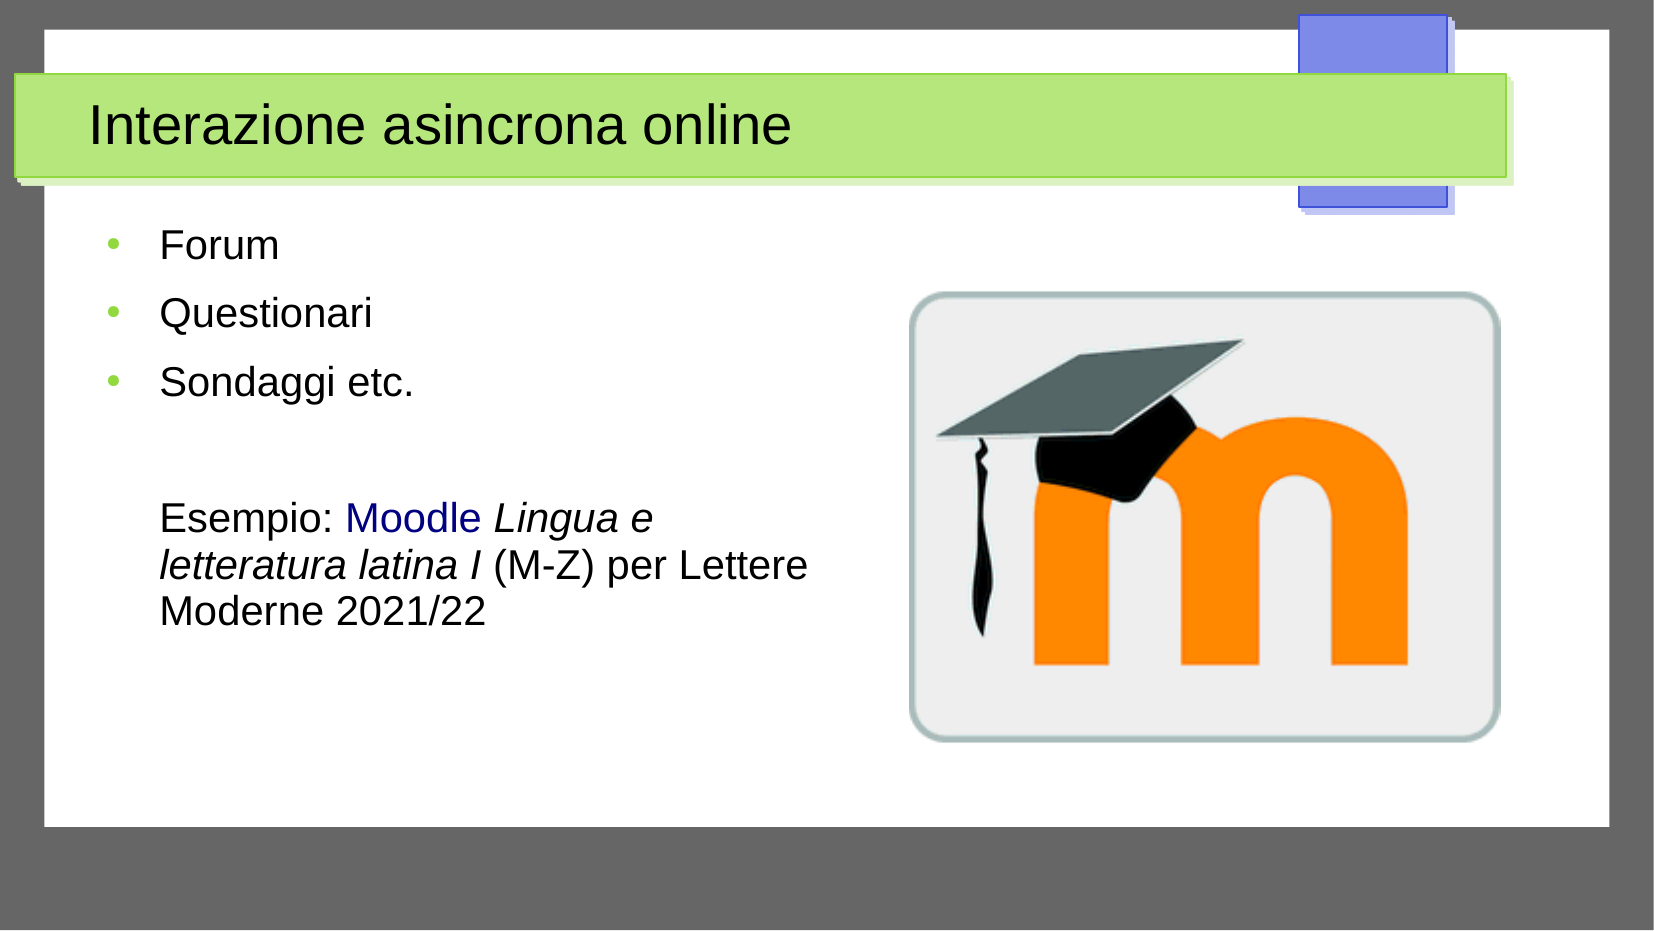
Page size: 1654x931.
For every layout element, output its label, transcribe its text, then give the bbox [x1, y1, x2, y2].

list Forum Questionari Sondaggi etc. Esempio: Moodle Lingua e letteratura latina I (M-Z) per Lettere Moderne 2021/22 [88, 221, 809, 813]
picture [909, 221, 1501, 813]
title Interazione asincrona online [88, 73, 1506, 178]
